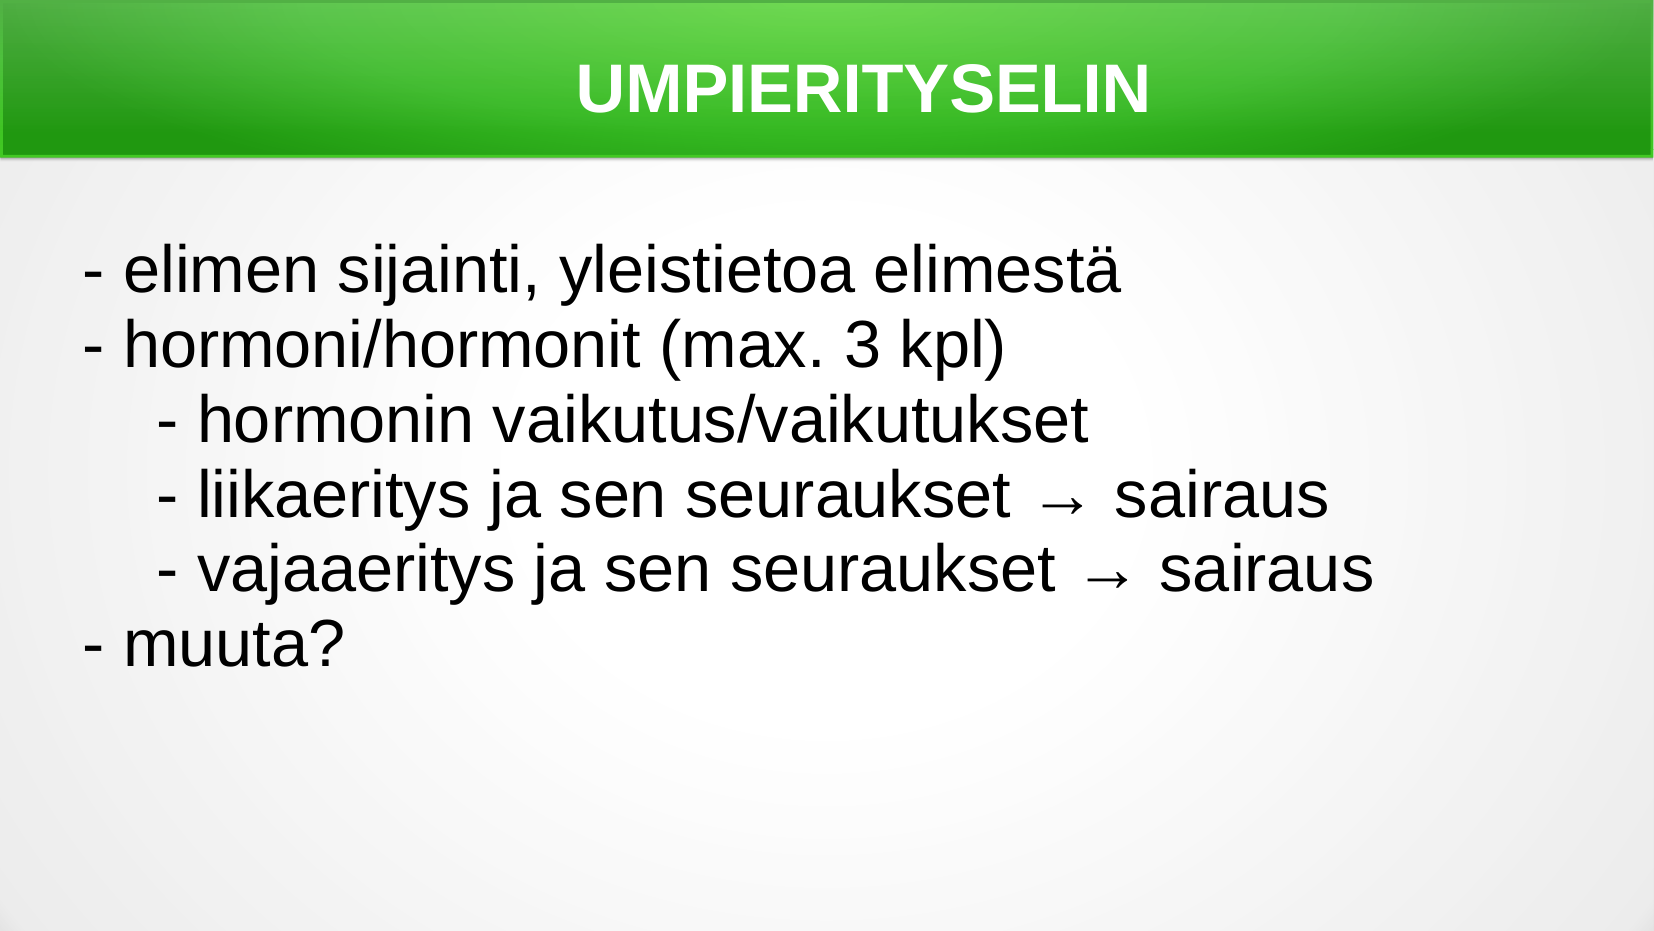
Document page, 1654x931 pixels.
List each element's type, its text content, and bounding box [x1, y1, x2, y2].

subtitle - elimen sijainti, yleistietoa elimestä - hormoni/hormonit (max. 3 kpl) - hormonin vaikutus/vaikutukset - liikaeritys ja sen seuraukset → sairaus - vajaaeritys ja sen seuraukset → sairaus - muuta? [82, 224, 1571, 764]
title UMPIERITYSELIN [82, 35, 1571, 142]
